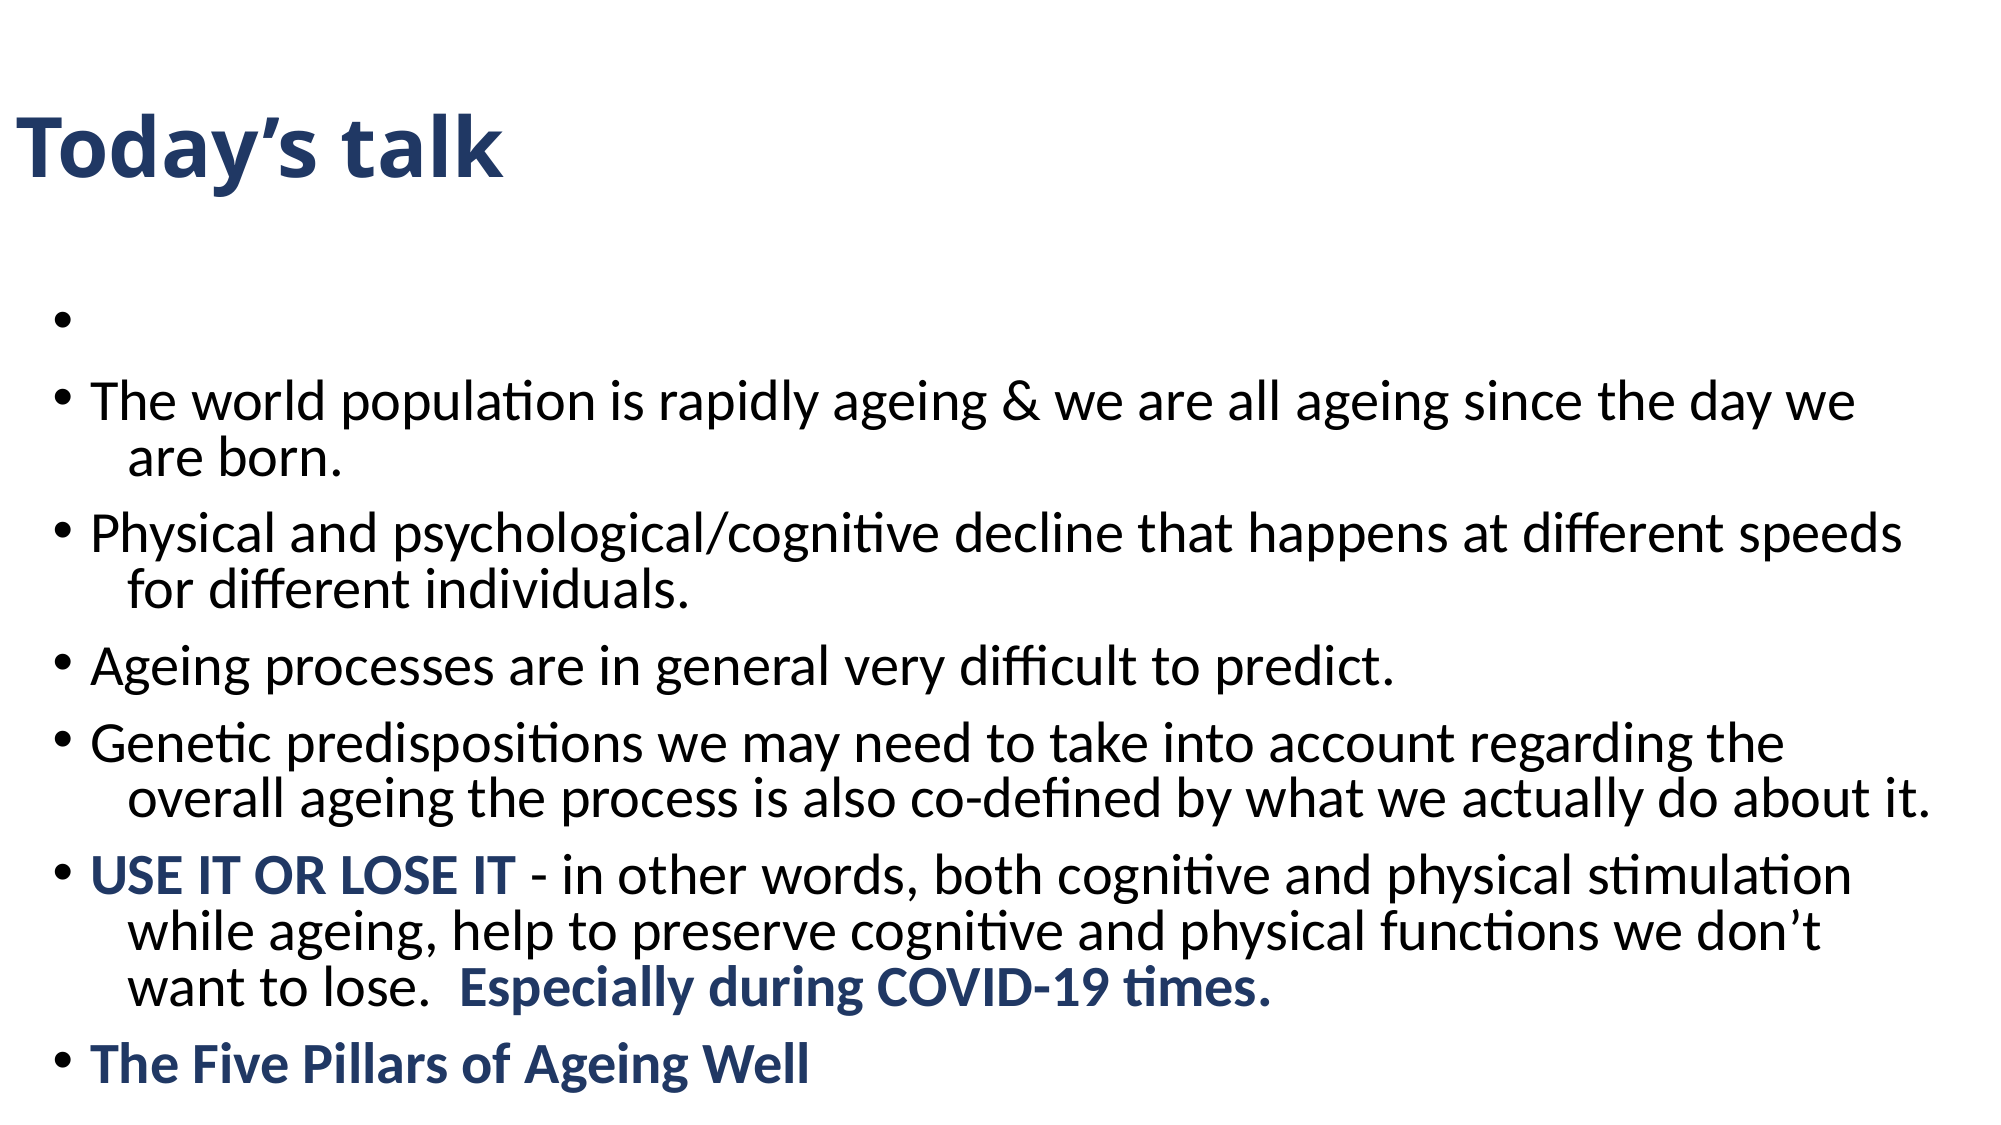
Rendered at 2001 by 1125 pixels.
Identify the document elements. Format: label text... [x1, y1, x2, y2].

list The world population is rapidly ageing & we are all ageing since the day we are born. Physical and psychological/cognitive decline that happens at different speeds for different individuals. Ageing processes are in general very difficult to predict. Genetic predispositions we may need to take into account regarding the overall ageing the process is also co-defined by what we actually do about it. USE IT OR LOSE IT - in other words, both cognitive and physical stimulation while ageing, help to preserve cognitive and physical functions we don’t want to lose. Especially during COVID-19 times. The Five Pillars of Ageing Well [37, 277, 1958, 1125]
title Today’s talk [0, 41, 2000, 259]
